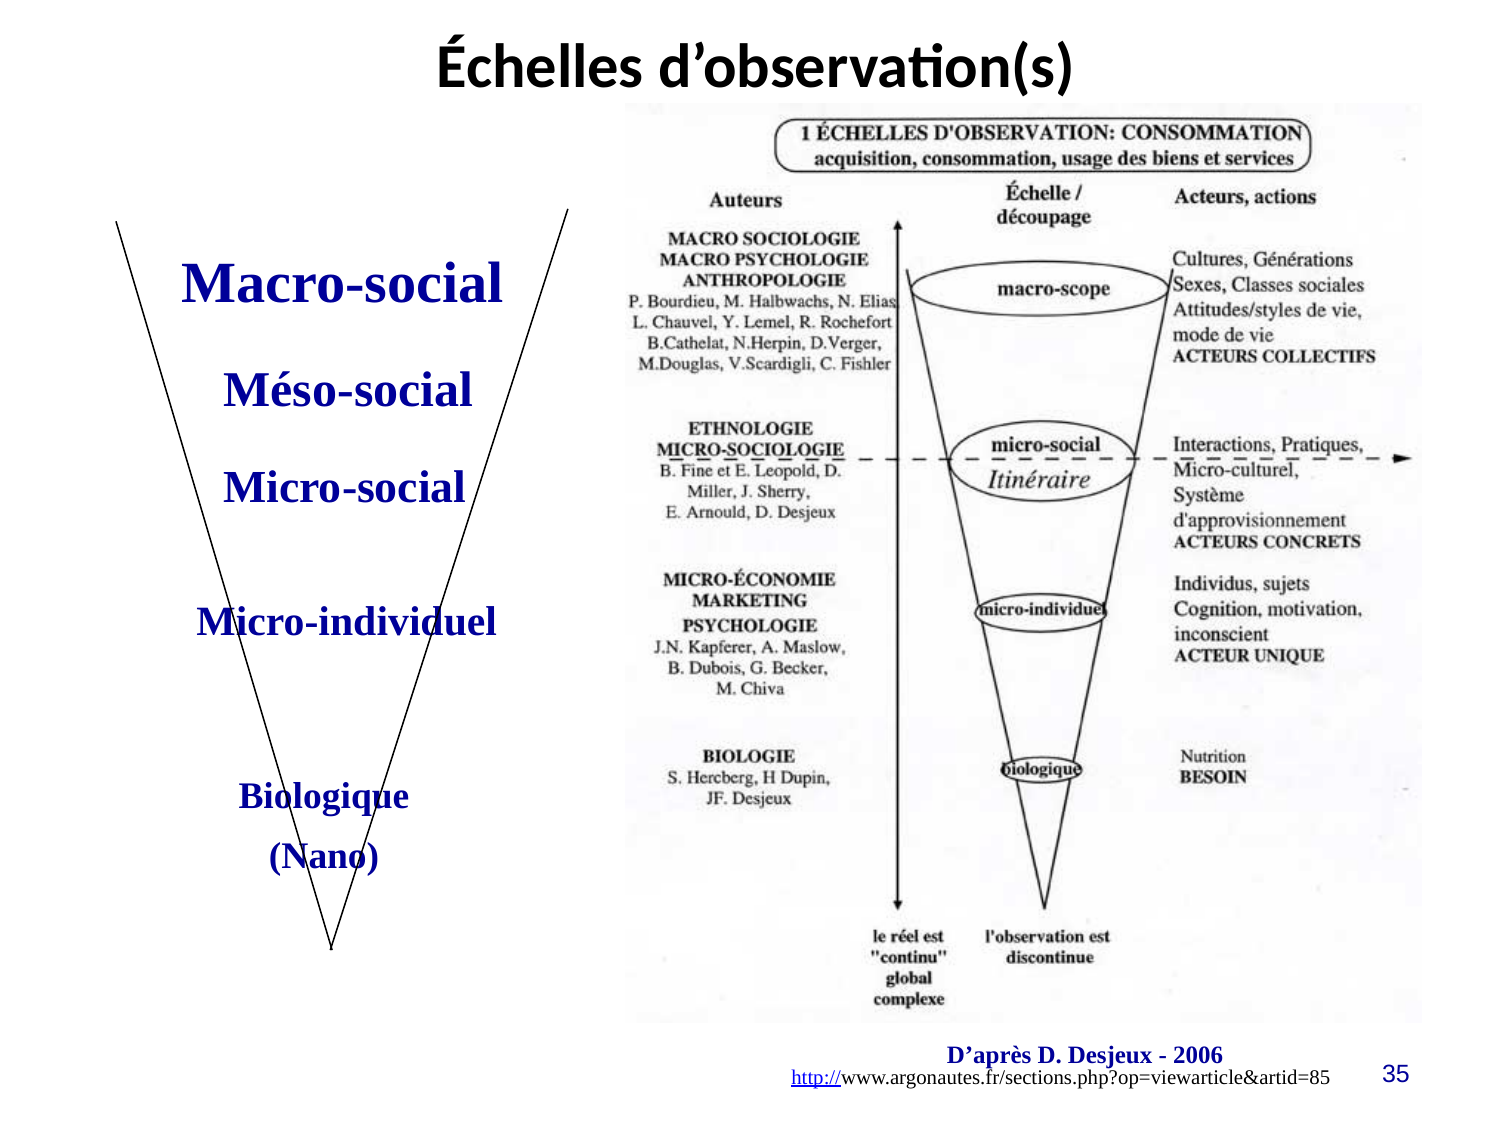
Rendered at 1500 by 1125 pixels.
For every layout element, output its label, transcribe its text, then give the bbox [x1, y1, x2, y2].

text_box Micro-individuel [225, 585, 446, 653]
text_box Biologique (Nano)‏ [199, 775, 311, 884]
text_box Micro-individuel [180, 585, 242, 653]
text_box Biologique (Nano)‏ [353, 775, 449, 884]
text_box D’après D. Desjeux - 2006 [932, 1030, 1239, 1077]
text_box Micro-social [207, 448, 483, 521]
picture [625, 103, 1422, 1024]
text_box Micro-social [469, 480, 483, 521]
text_box Micro-individuel [427, 585, 543, 653]
slide_number <numéro> [1074, 1042, 1425, 1103]
text_box Macro-social [533, 293, 543, 323]
text_box Biologique (Nano)‏ [282, 775, 385, 884]
title Échelles d’observation(s)‏ [124, 0, 1388, 126]
text_box Méso-social [205, 348, 493, 426]
text_box http://www.argonautes.fr/sections.php?op=viewarticle&artid=85 [776, 1055, 1346, 1096]
text_box Macro-social [142, 235, 543, 323]
